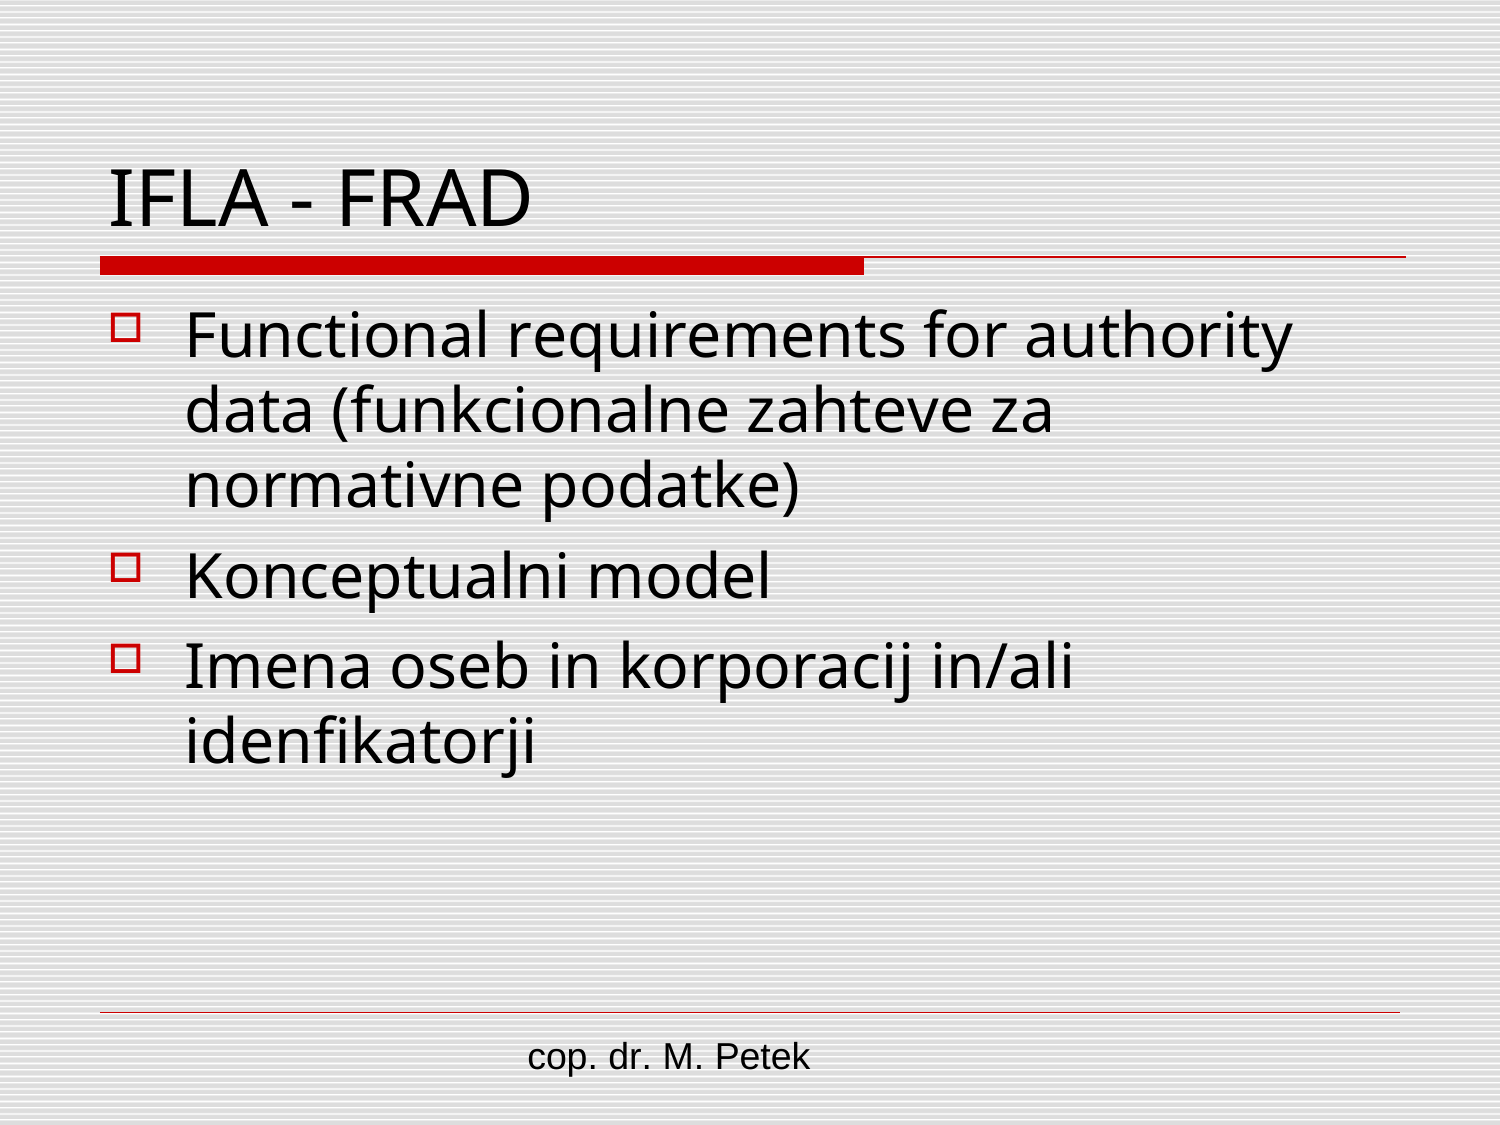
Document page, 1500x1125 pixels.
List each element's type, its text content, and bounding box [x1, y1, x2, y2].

picture [0, 0, 1500, 1125]
title IFLA - FRAD [94, 49, 1407, 250]
list Functional requirements for authority data (funkcionalne zahteve za normativne podatke) Konceptualni model Imena oseb in korporacij in/ali idenfikatorji [92, 287, 1406, 988]
